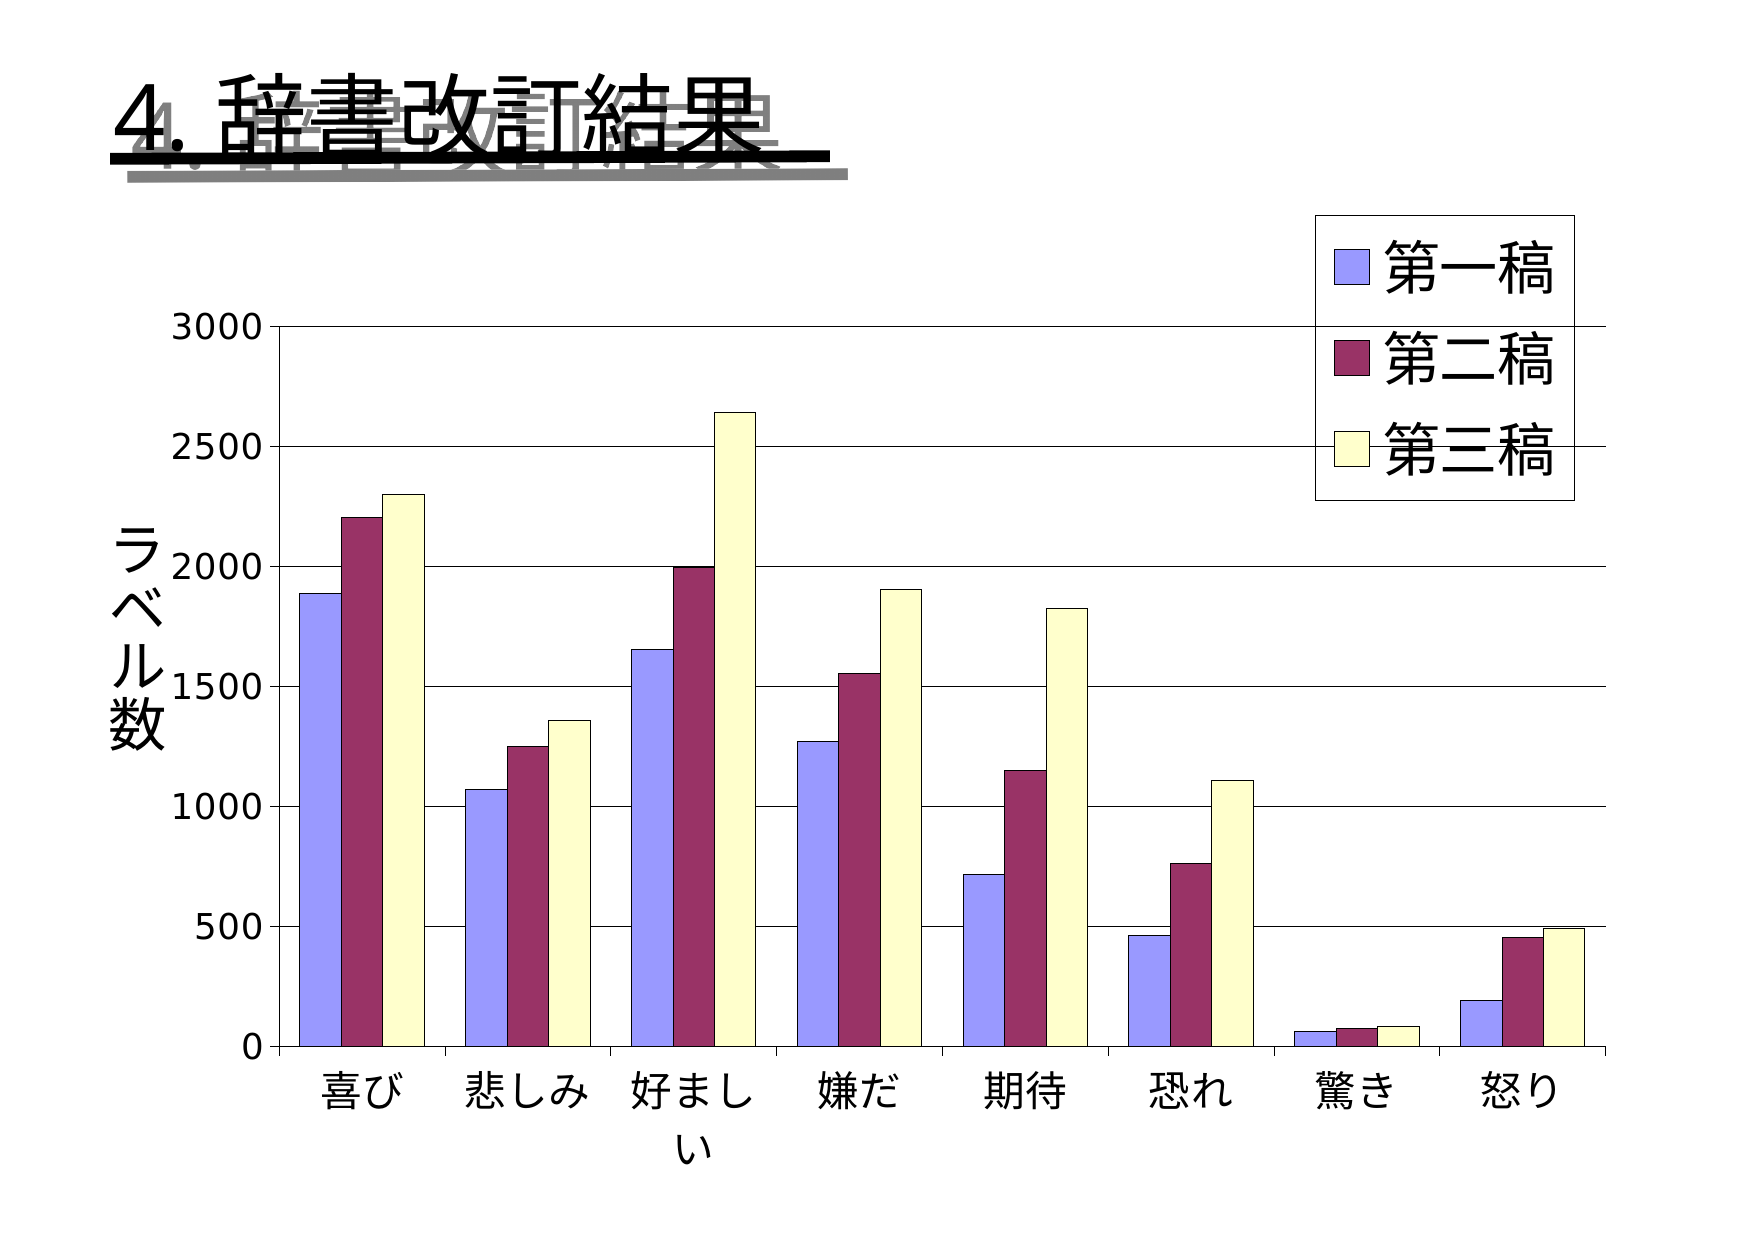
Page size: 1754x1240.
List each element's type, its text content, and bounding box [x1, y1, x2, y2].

chart [112, 190, 1645, 1225]
text_box ラベル数 [109, 519, 180, 752]
text_box 4.辞書改訂結果 [110, 40, 781, 152]
